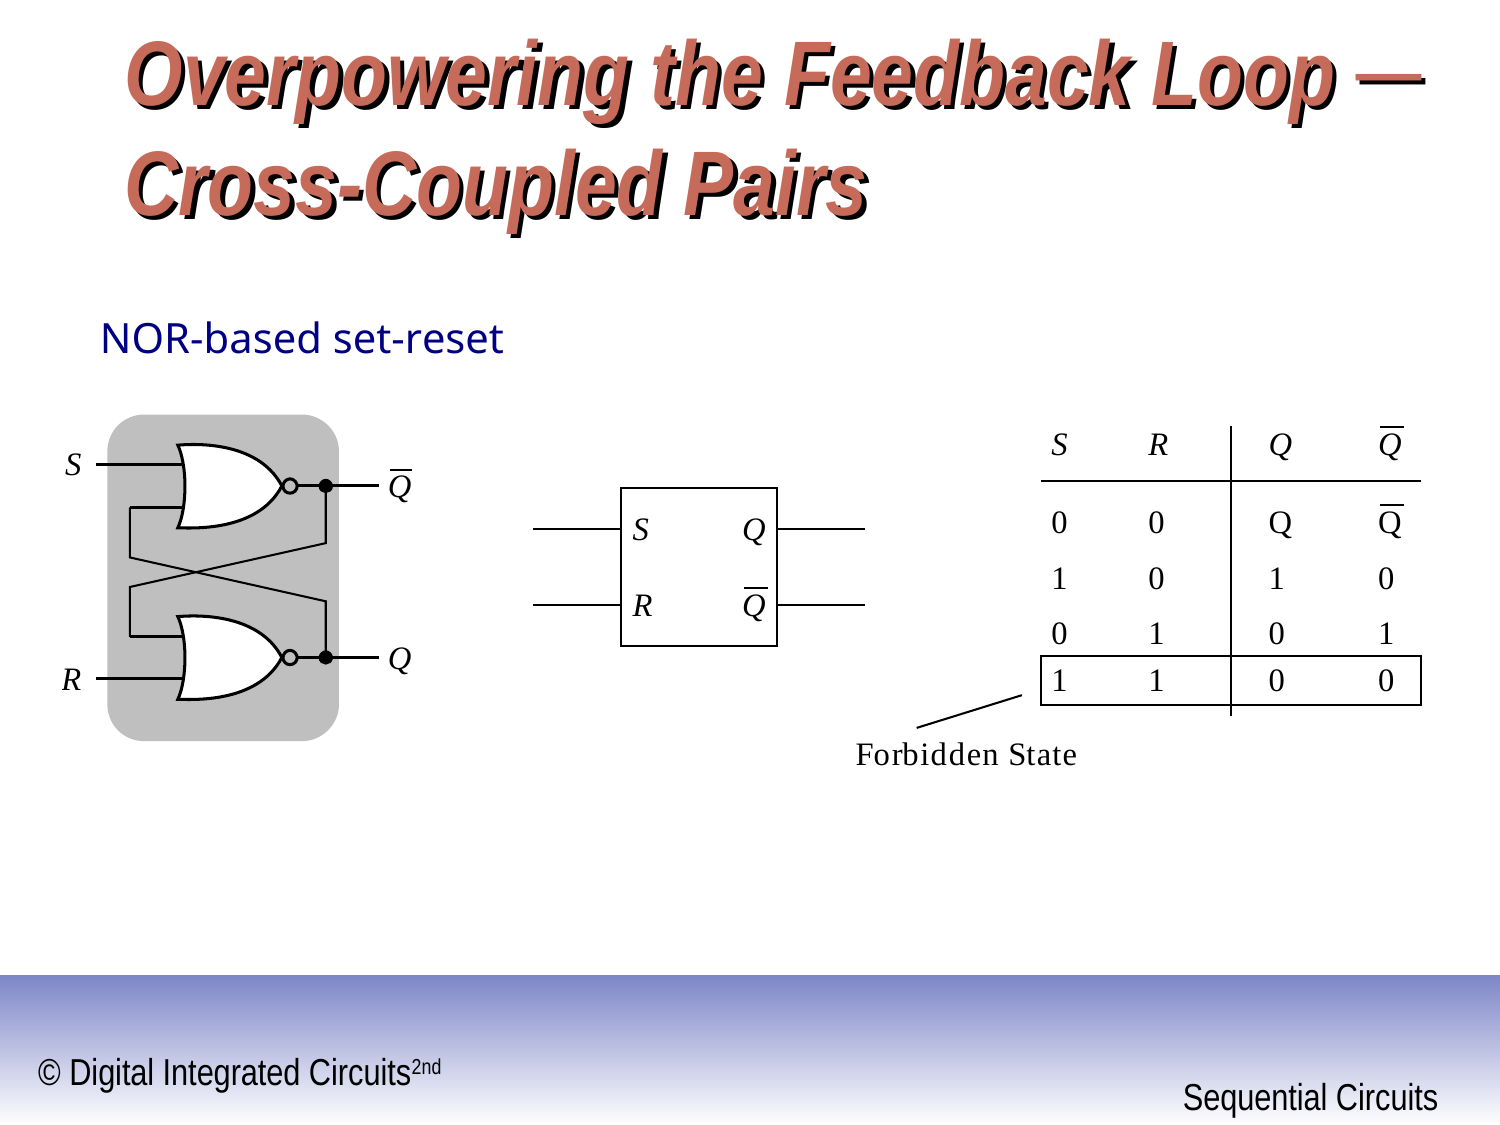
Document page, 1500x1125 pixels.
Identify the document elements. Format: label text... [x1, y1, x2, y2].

title Overpowering the Feedback Loop ─ Cross-Coupled Pairs [109, 6, 1444, 241]
text_box NOR-based set-reset [85, 303, 520, 370]
picture [62, 412, 1426, 777]
